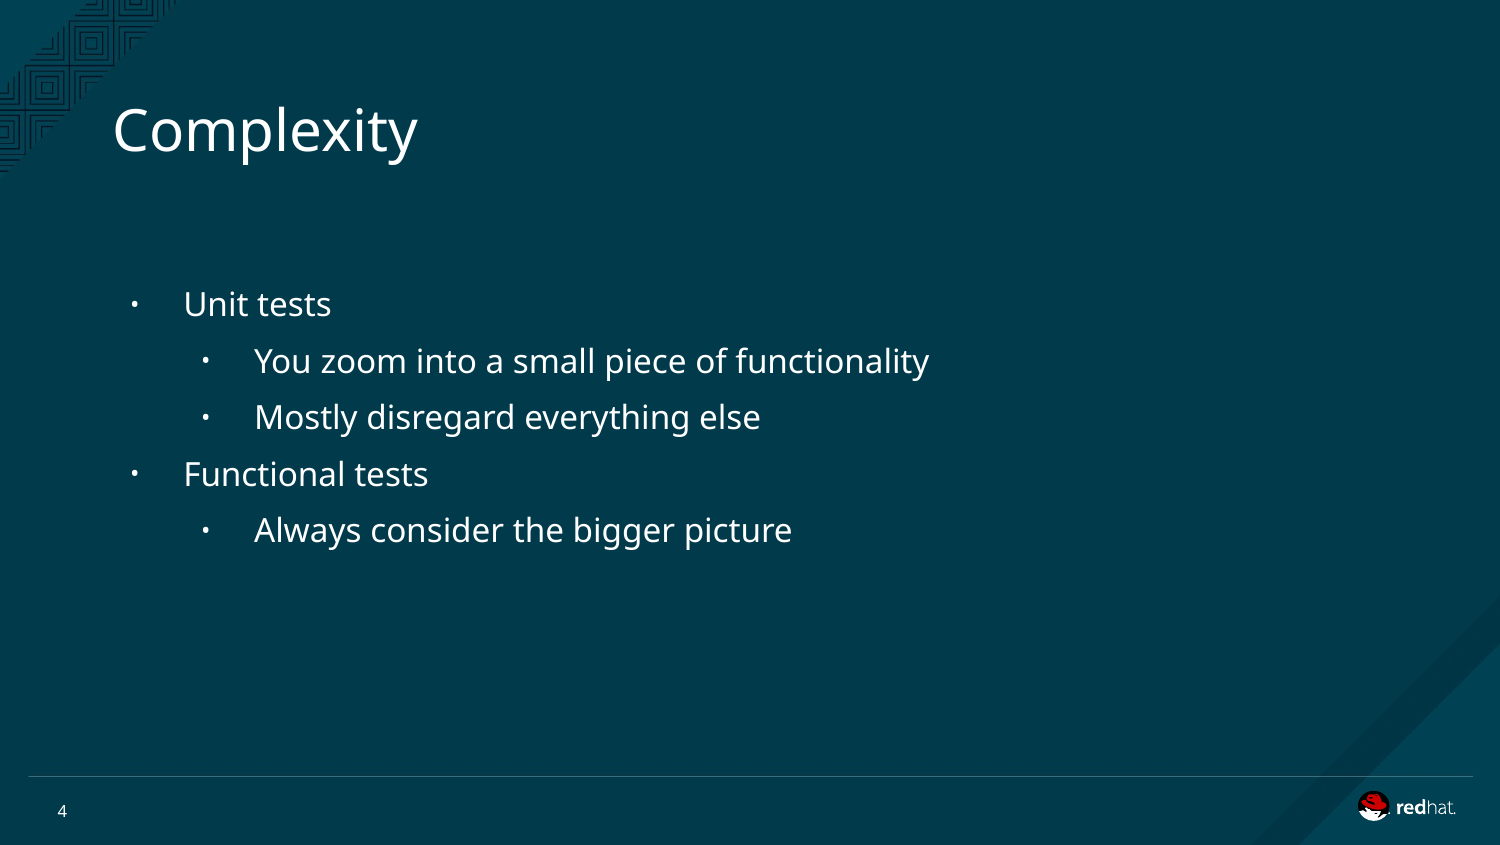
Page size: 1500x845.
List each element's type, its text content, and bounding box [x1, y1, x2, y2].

picture [99, 38, 103, 49]
list Unit tests You zoom into a small piece of functionality Mostly disregard everything else Functional tests Always consider the bigger picture [112, 281, 1388, 772]
title Complexity [112, 0, 1388, 169]
